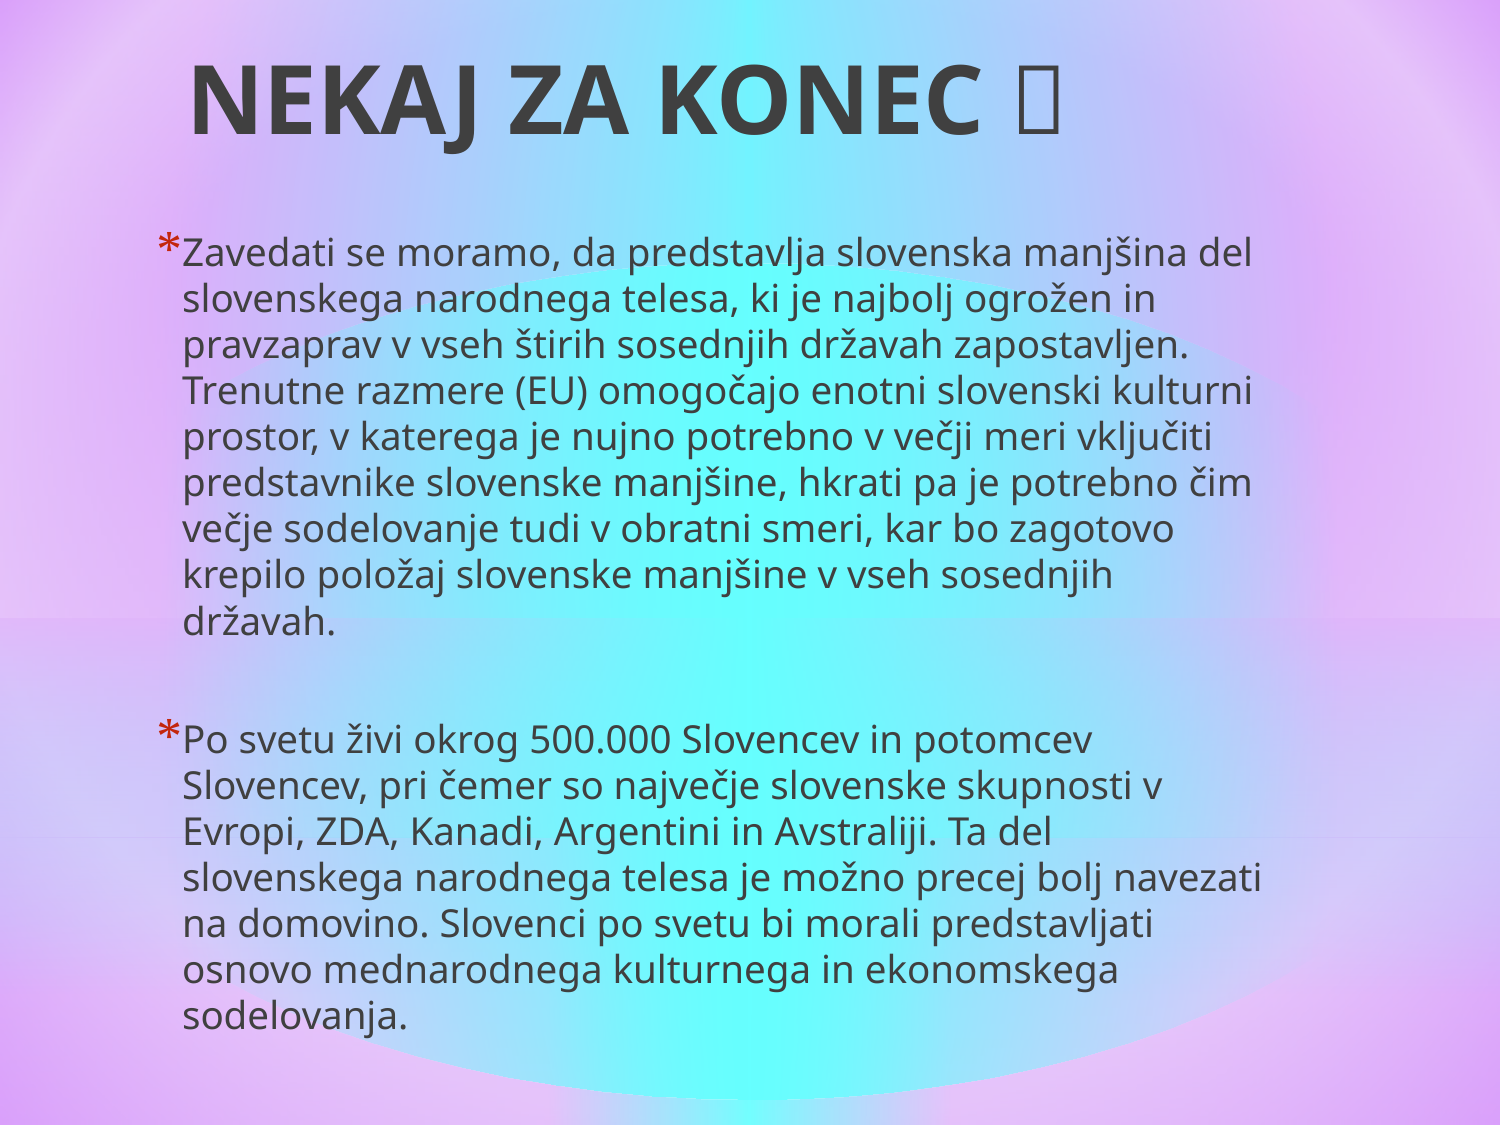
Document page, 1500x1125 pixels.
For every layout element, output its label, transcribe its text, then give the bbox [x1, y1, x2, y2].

list Zavedati se moramo, da predstavlja slovenska manjšina del slovenskega narodnega telesa, ki je najbolj ogrožen in pravzaprav v vseh štirih sosednjih državah zapostavljen. Trenutne razmere (EU) omogočajo enotni slovenski kulturni prostor, v katerega je nujno potrebno v večji meri vključiti predstavnike slovenske manjšine, hkrati pa je potrebno čim večje sodelovanje tudi v obratni smeri, kar bo zagotovo krepilo položaj slovenske manjšine v vseh sosednjih državah. Po svetu živi okrog 500.000 Slovencev in potomcev Slovencev, pri čemer so največje slovenske skupnosti v Evropi, ZDA, Kanadi, Argentini in Avstraliji. Ta del slovenskega narodnega telesa je možno precej bolj navezati na domovino. Slovenci po svetu bi morali predstavljati osnovo mednarodnega kulturnega in ekonomskega sodelovanja. [135, 220, 1293, 1047]
title NEKAJ ZA KONEC  [171, 30, 1240, 219]
